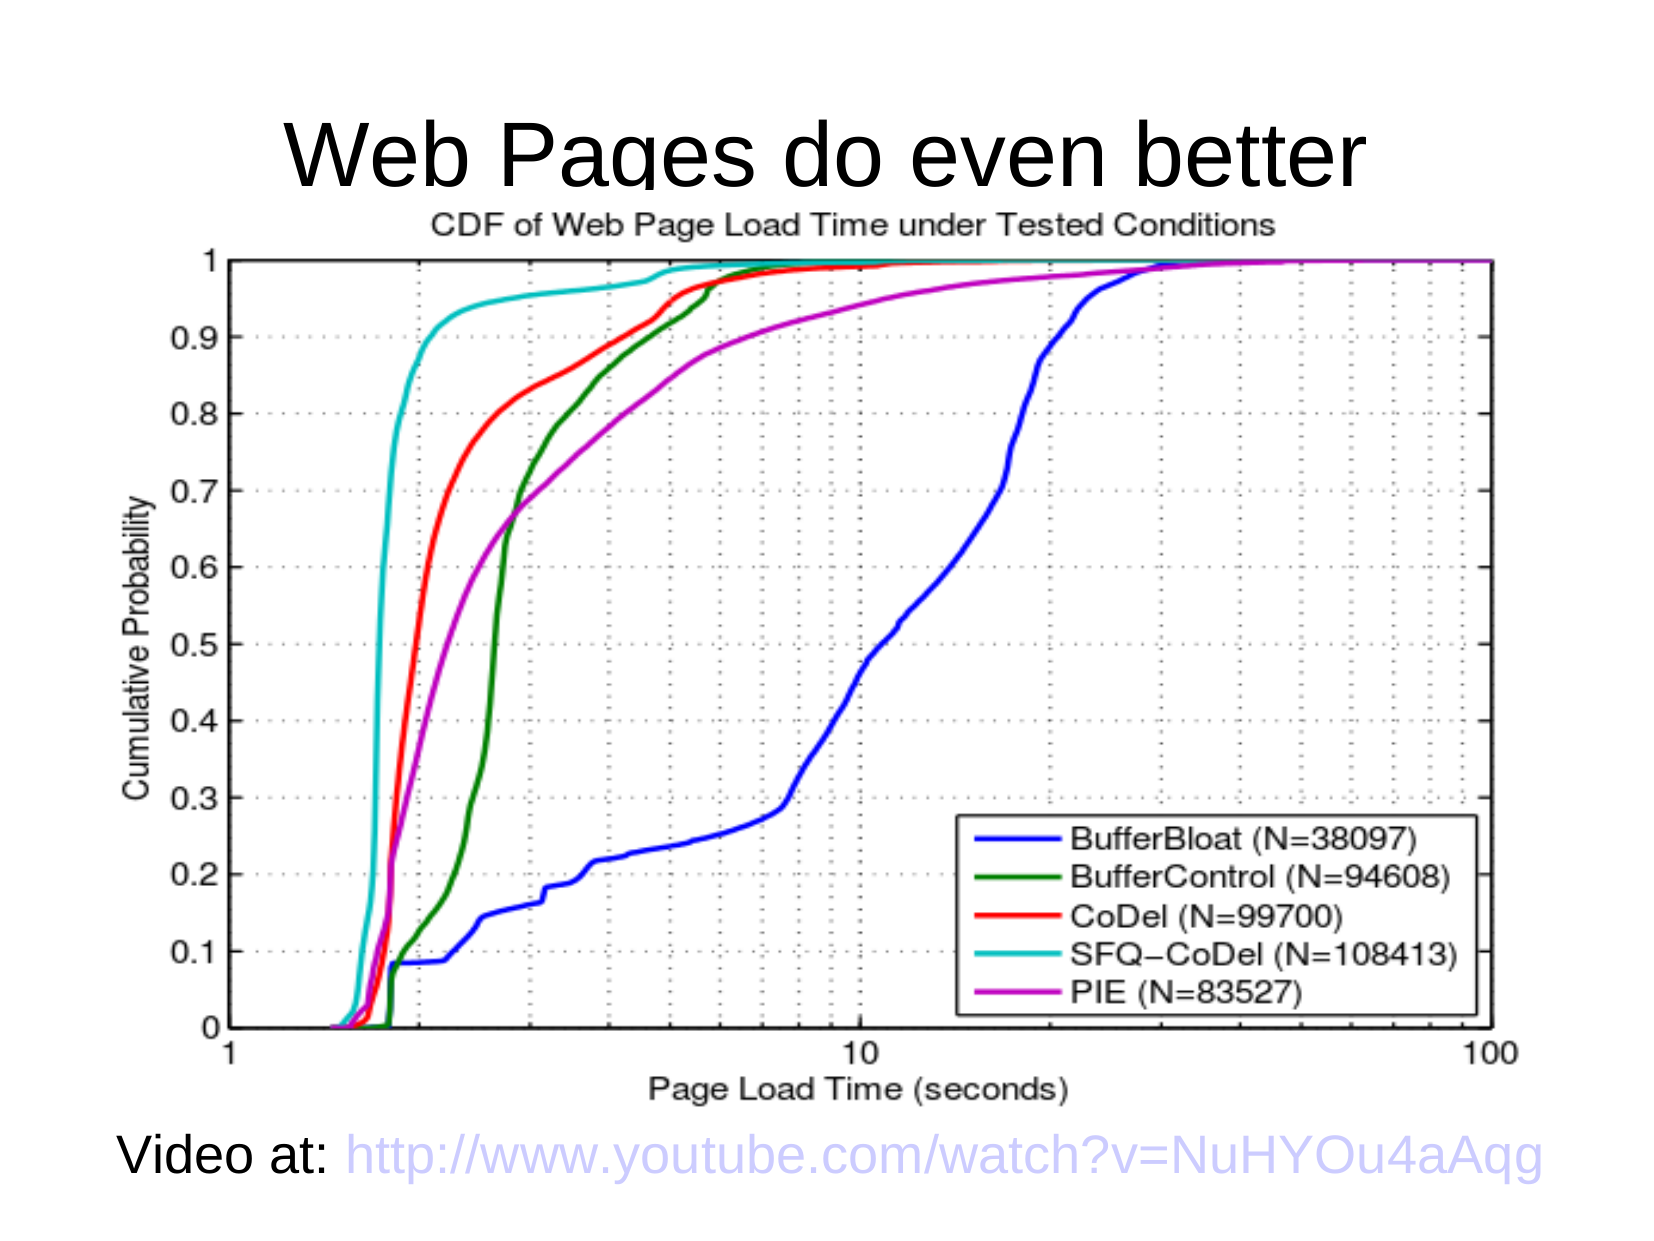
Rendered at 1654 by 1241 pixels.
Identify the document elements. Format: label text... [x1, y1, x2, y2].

title Web Pages do even better [82, 49, 1571, 190]
picture [18, 190, 1654, 1141]
text_box Video at: http://www.youtube.com/watch?v=NuHYOu4aAqg [86, 1050, 1575, 1241]
